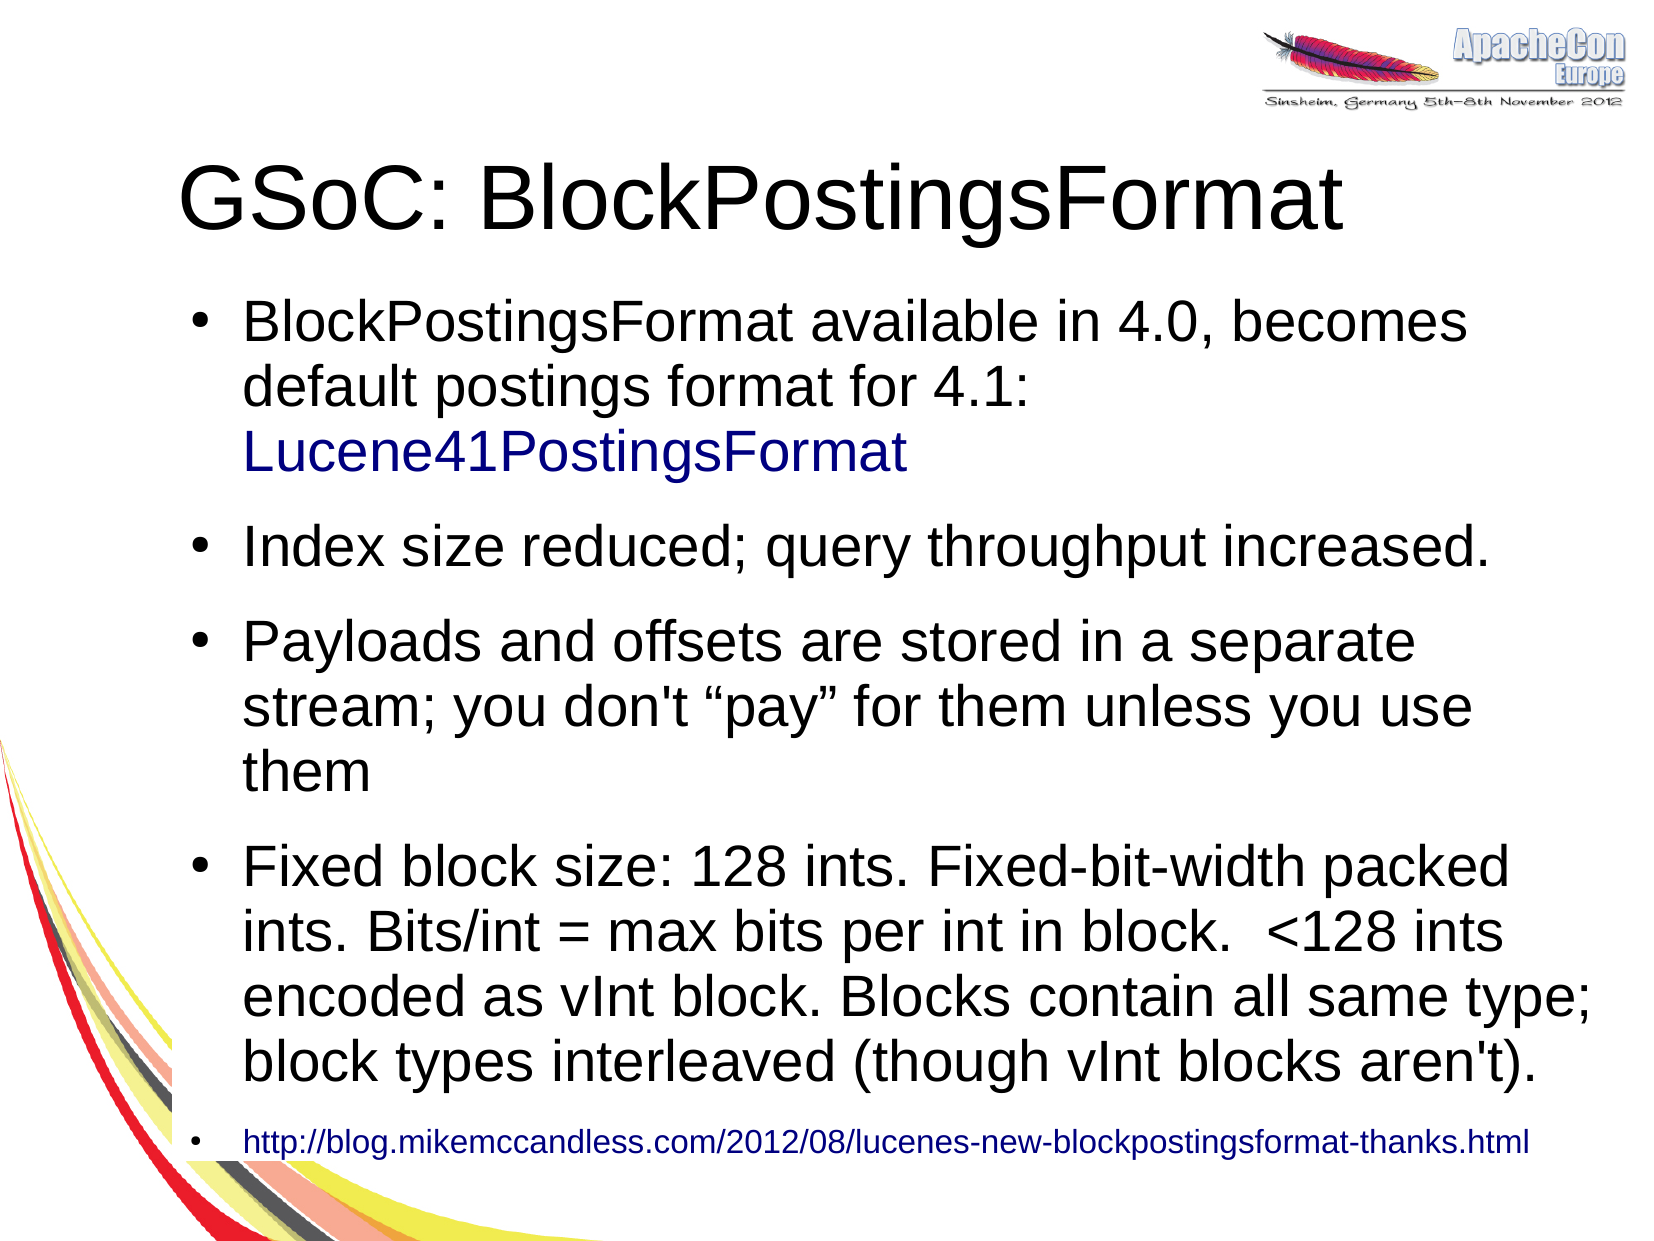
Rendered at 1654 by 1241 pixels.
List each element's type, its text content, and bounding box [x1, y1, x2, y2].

picture [0, 0, 1654, 1241]
list BlockPostingsFormat available in 4.0, becomes default postings format for 4.1: Lucene41PostingsFormat Index size reduced; query throughput increased. Payloads and offsets are stored in a separate stream; you don't “pay” for them unless you use them Fixed block size: 128 ints. Fixed-bit-width packed ints. Bits/int = max bits per int in block. <128 ints encoded as vInt block. Blocks contain all same type; block types interleaved (though vInt blocks aren't). http://blog.mikemccandless.com/2012/08/lucenes-new-blockpostingsformat-thanks.html [172, 288, 1621, 1097]
title GSoC: BlockPostingsFormat [177, 141, 1536, 254]
